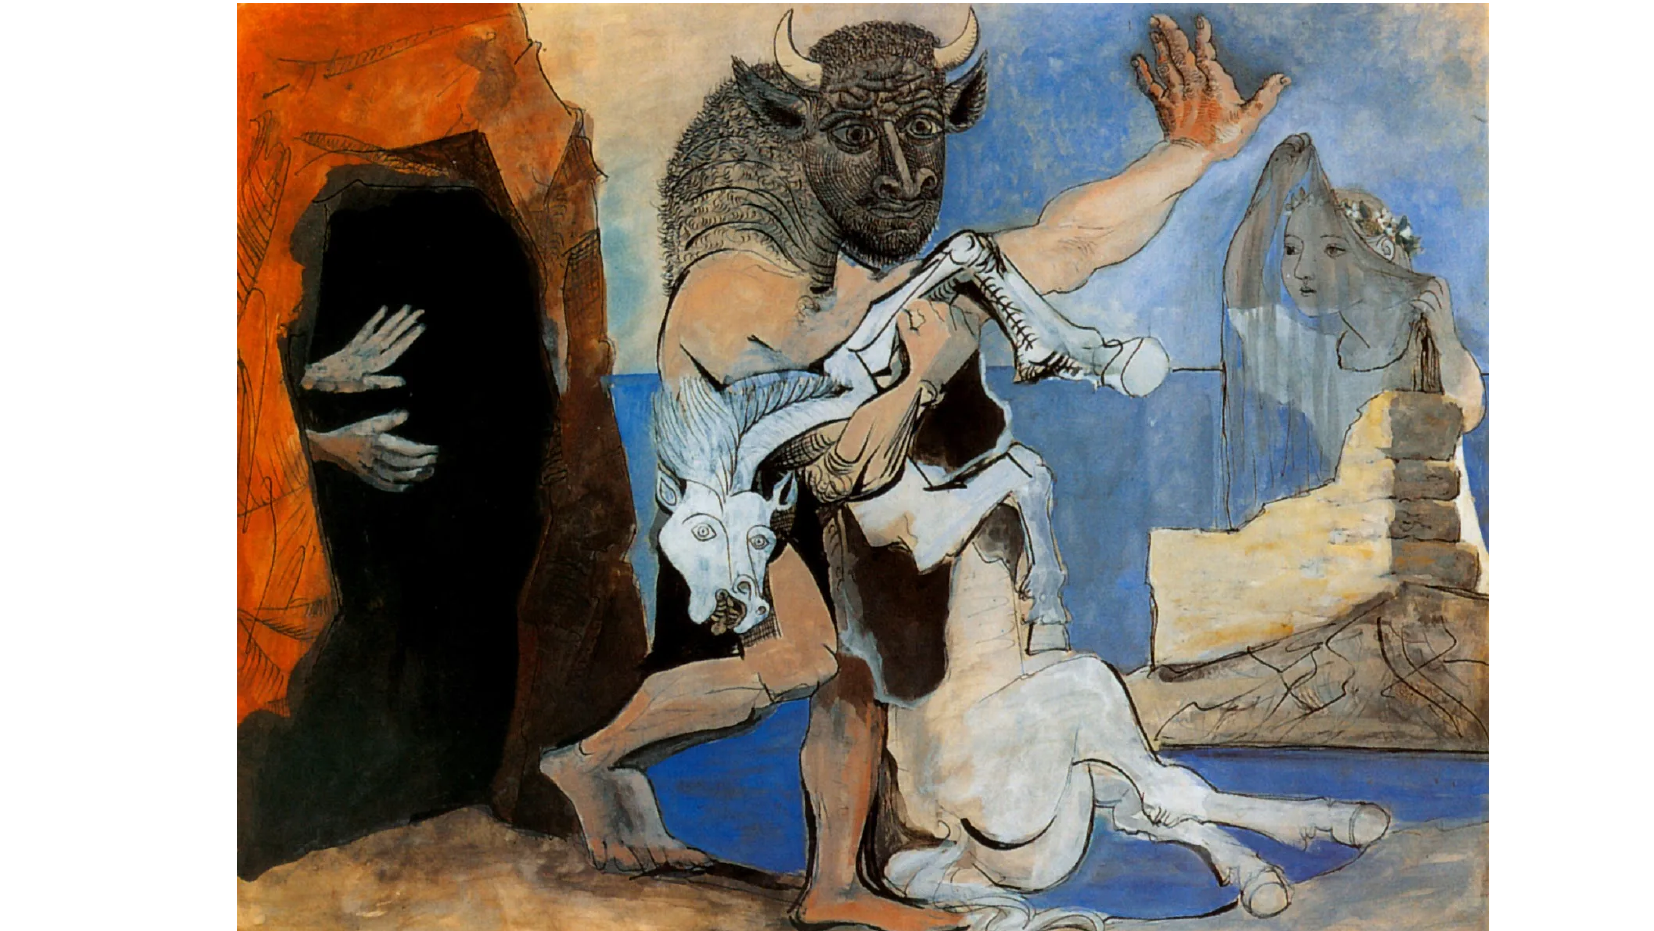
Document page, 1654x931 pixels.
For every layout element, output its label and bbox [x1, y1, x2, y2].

picture [237, 3, 1489, 931]
